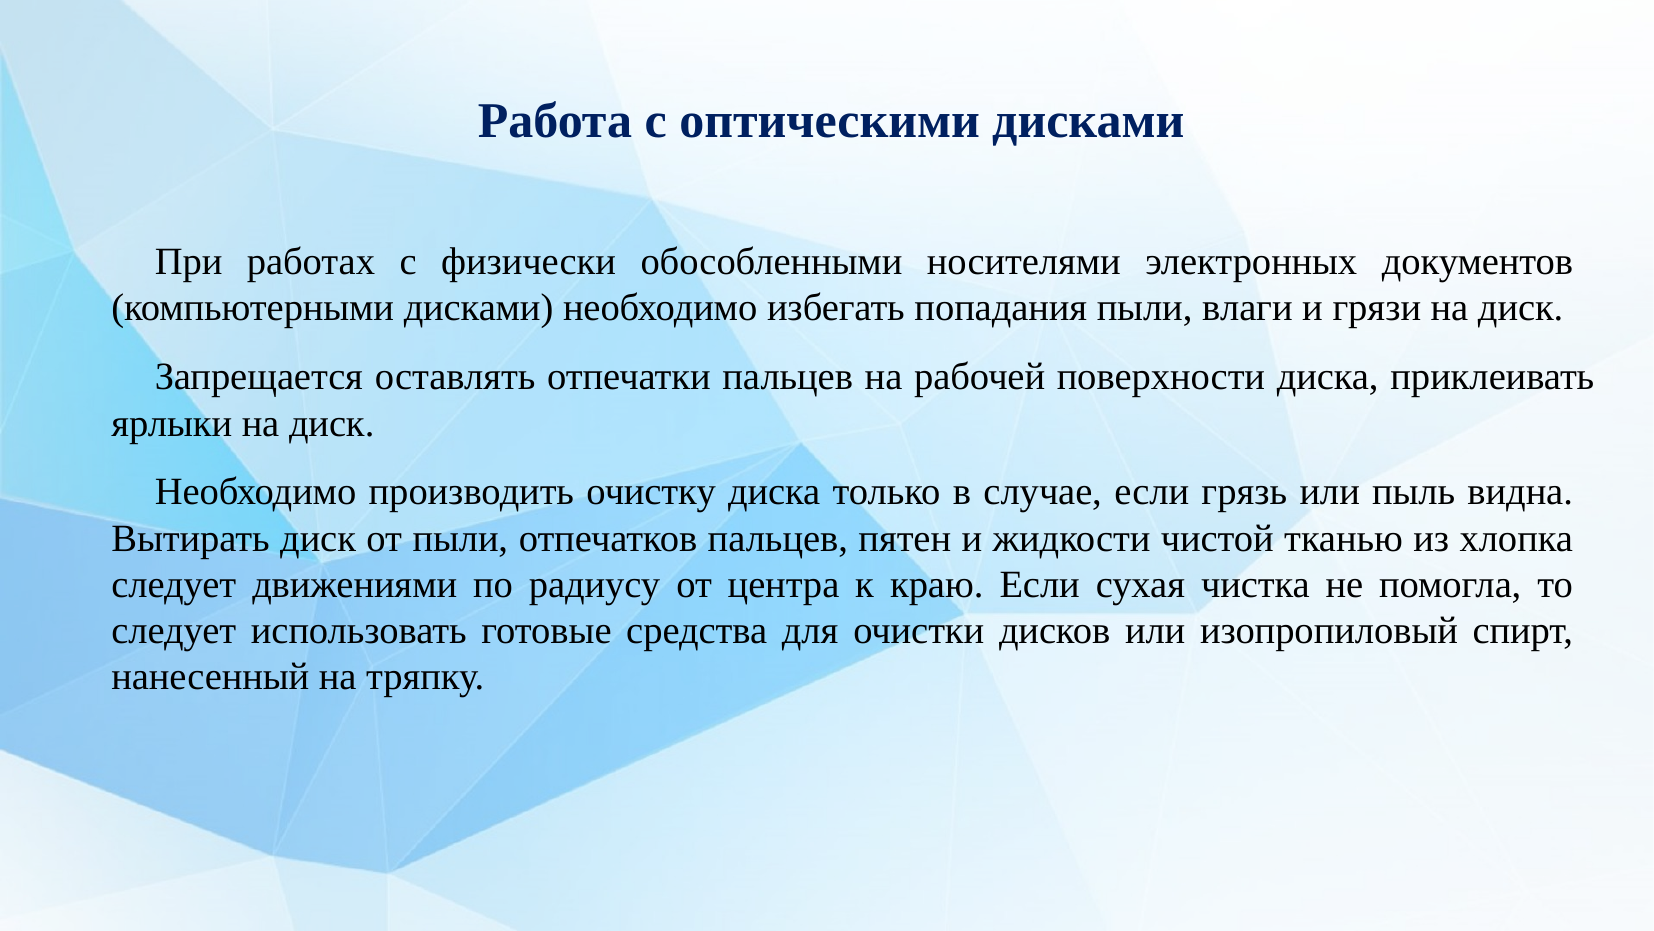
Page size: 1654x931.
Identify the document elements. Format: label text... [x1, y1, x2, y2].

title Работа с оптическими дисками [59, 57, 1604, 178]
list При работах с физически обособленными носителями электронных документов (компьютерными дисками) необходимо избегать попадания пыли, влаги и грязи на диск. Запрещается оставлять отпечатки пальцев на рабочей поверхности диска, приклеивать ярлыки на диск. Необходимо производить очистку диска только в случае, если грязь или пыль видна. Вытирать диск от пыли, отпечатков пальцев, пятен и жидкости чистой тканью из хлопка следует движениями по радиусу от центра к краю. Если сухая чистка не помогла, то следует использовать готовые средства для очистки дисков или изопропиловый спирт, нанесенный на тряпку. [88, 236, 1595, 709]
